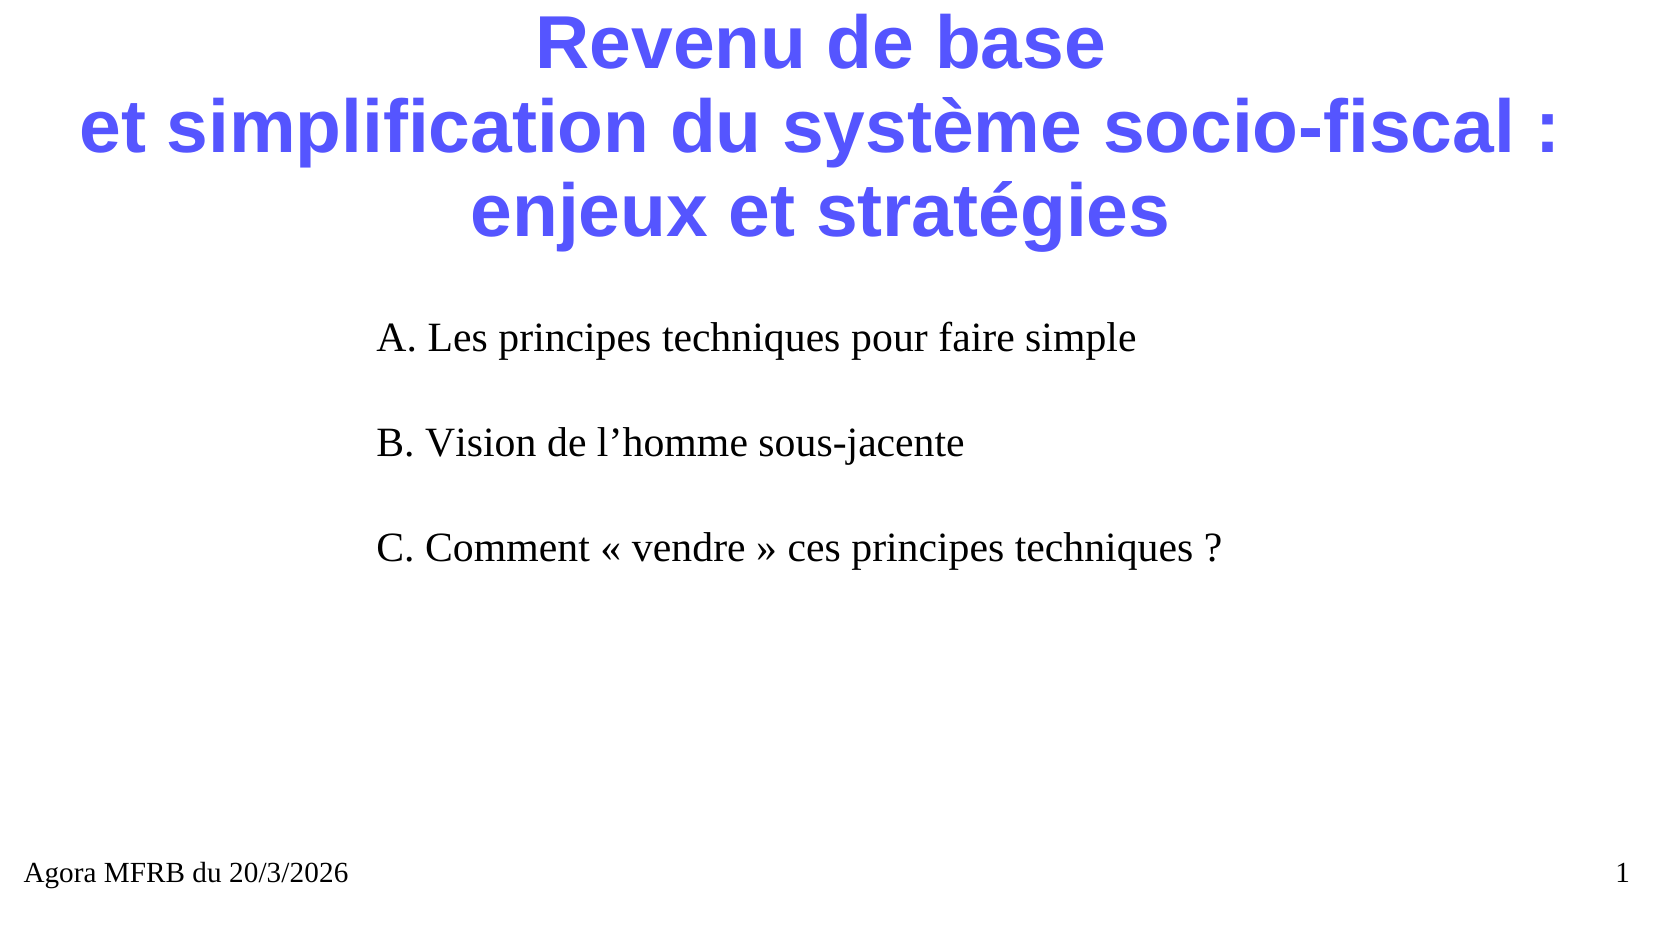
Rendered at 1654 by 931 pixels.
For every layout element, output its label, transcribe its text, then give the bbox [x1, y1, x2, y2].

text_box A. Les principes techniques pour faire simple B. Vision de l’homme sous-jacente C. Comment « vendre » ces principes techniques ? [376, 306, 1278, 624]
title Revenu de base et simplification du système socio-fiscal : enjeux et stratégies [76, 0, 1565, 252]
